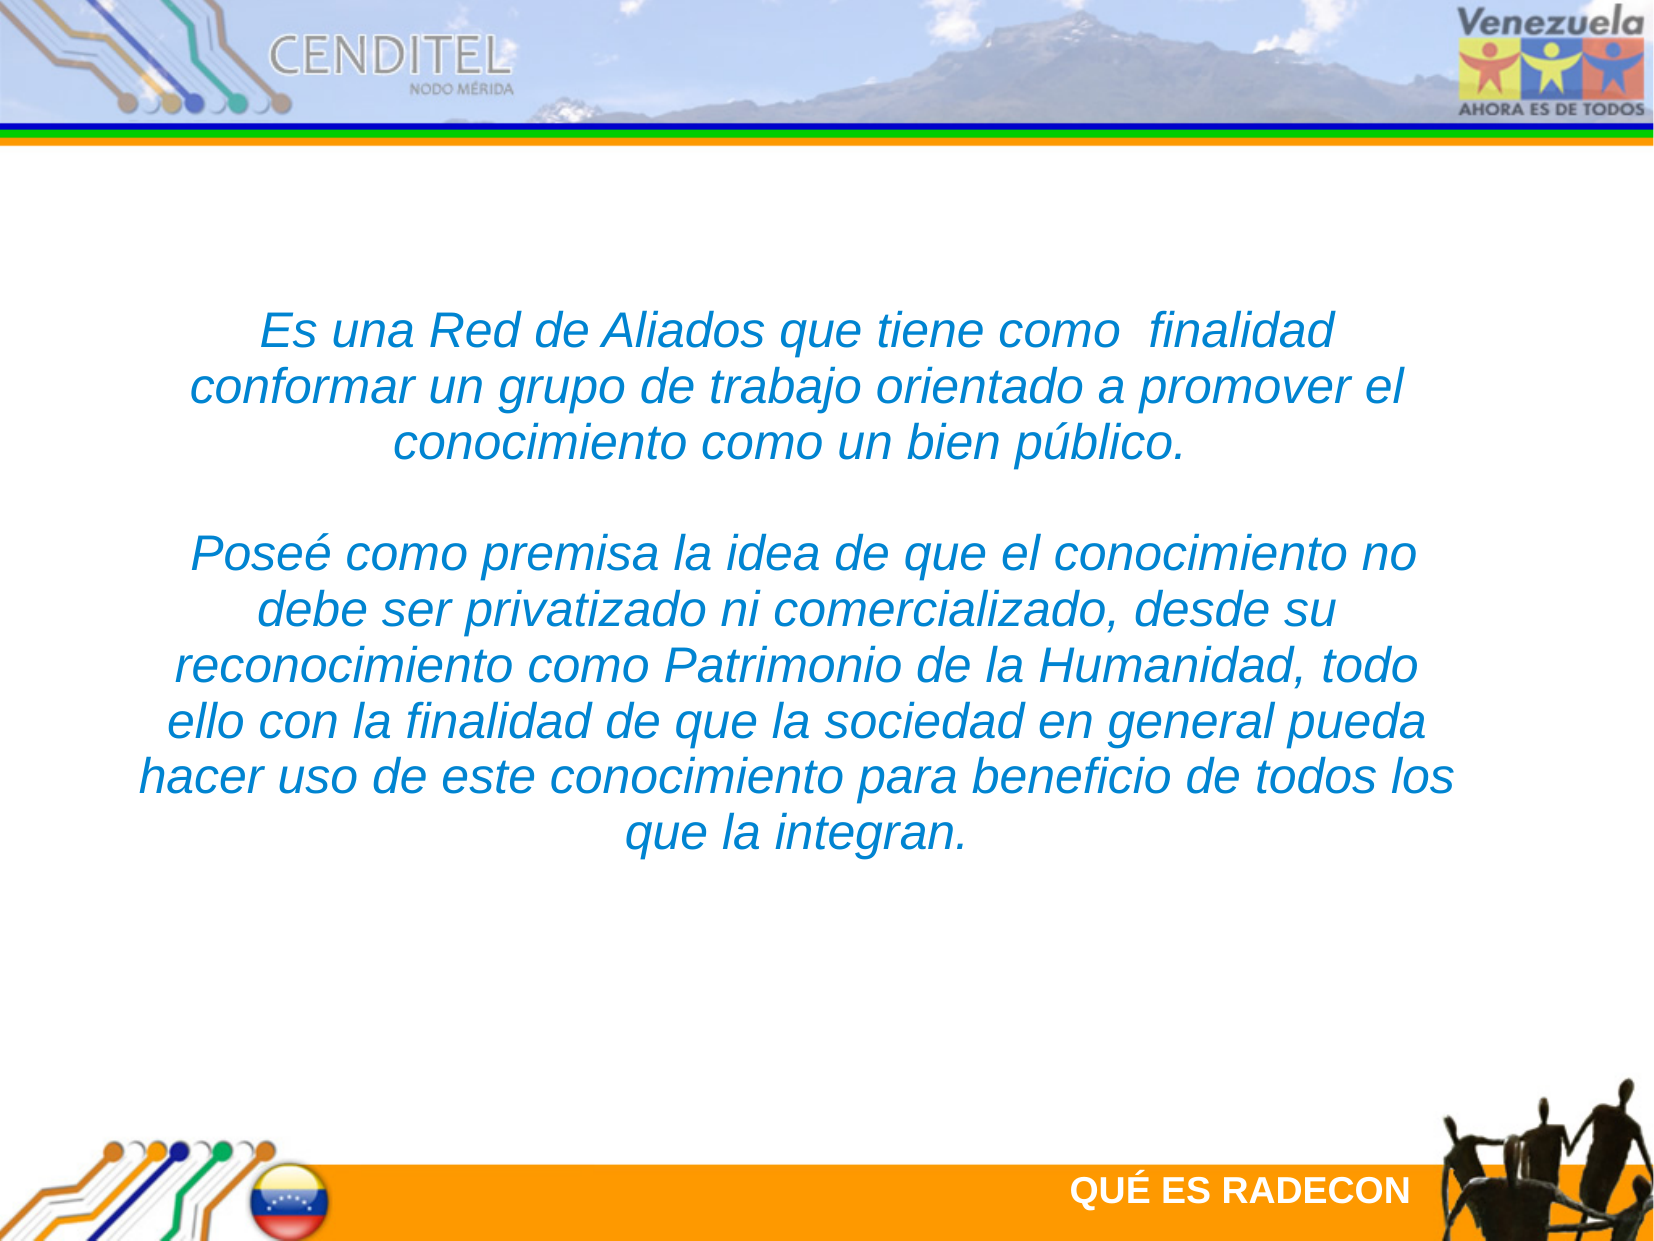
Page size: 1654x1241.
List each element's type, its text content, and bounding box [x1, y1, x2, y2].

text_box Es una Red de Aliados que tiene como finalidad conformar un grupo de trabajo orientado a promover el conocimiento como un bien público. Poseé como premisa la idea de que el conocimiento no debe ser privatizado ni comercializado, desde su reconocimiento como Patrimonio de la Humanidad, todo ello con la finalidad de que la sociedad en general pueda hacer uso de este conocimiento para beneficio de todos los que la integran. [118, 295, 1477, 1051]
picture [0, 0, 1654, 1241]
text_box QUÉ ES RADECON [944, 1162, 1447, 1235]
